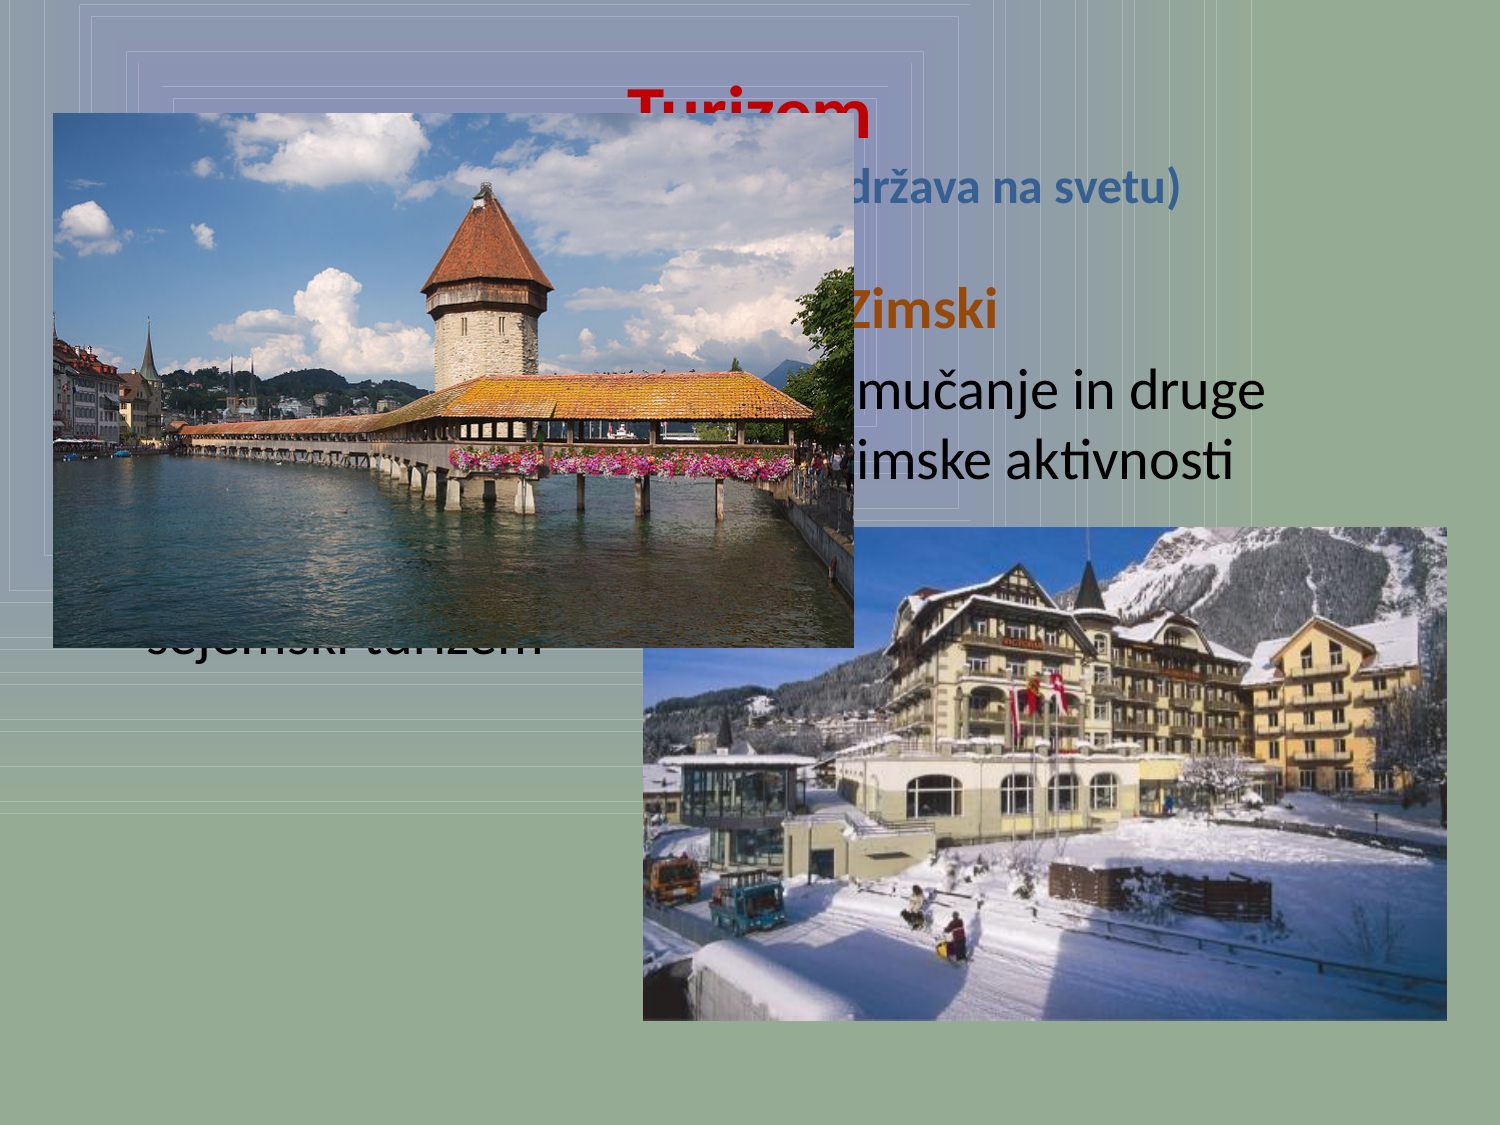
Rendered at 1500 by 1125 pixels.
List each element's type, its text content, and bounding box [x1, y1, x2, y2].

title Turizem (turistično najbolj razvita država na svetu) [75, 45, 1425, 233]
picture [53, 113, 1447, 1021]
list Zimski smučanje in druge zimske aktivnosti [854, 262, 1425, 527]
list Letni gorništvo, alpinizem naravne znamenitosti kulturne znamenitosti sejemski turizem [75, 648, 643, 1005]
